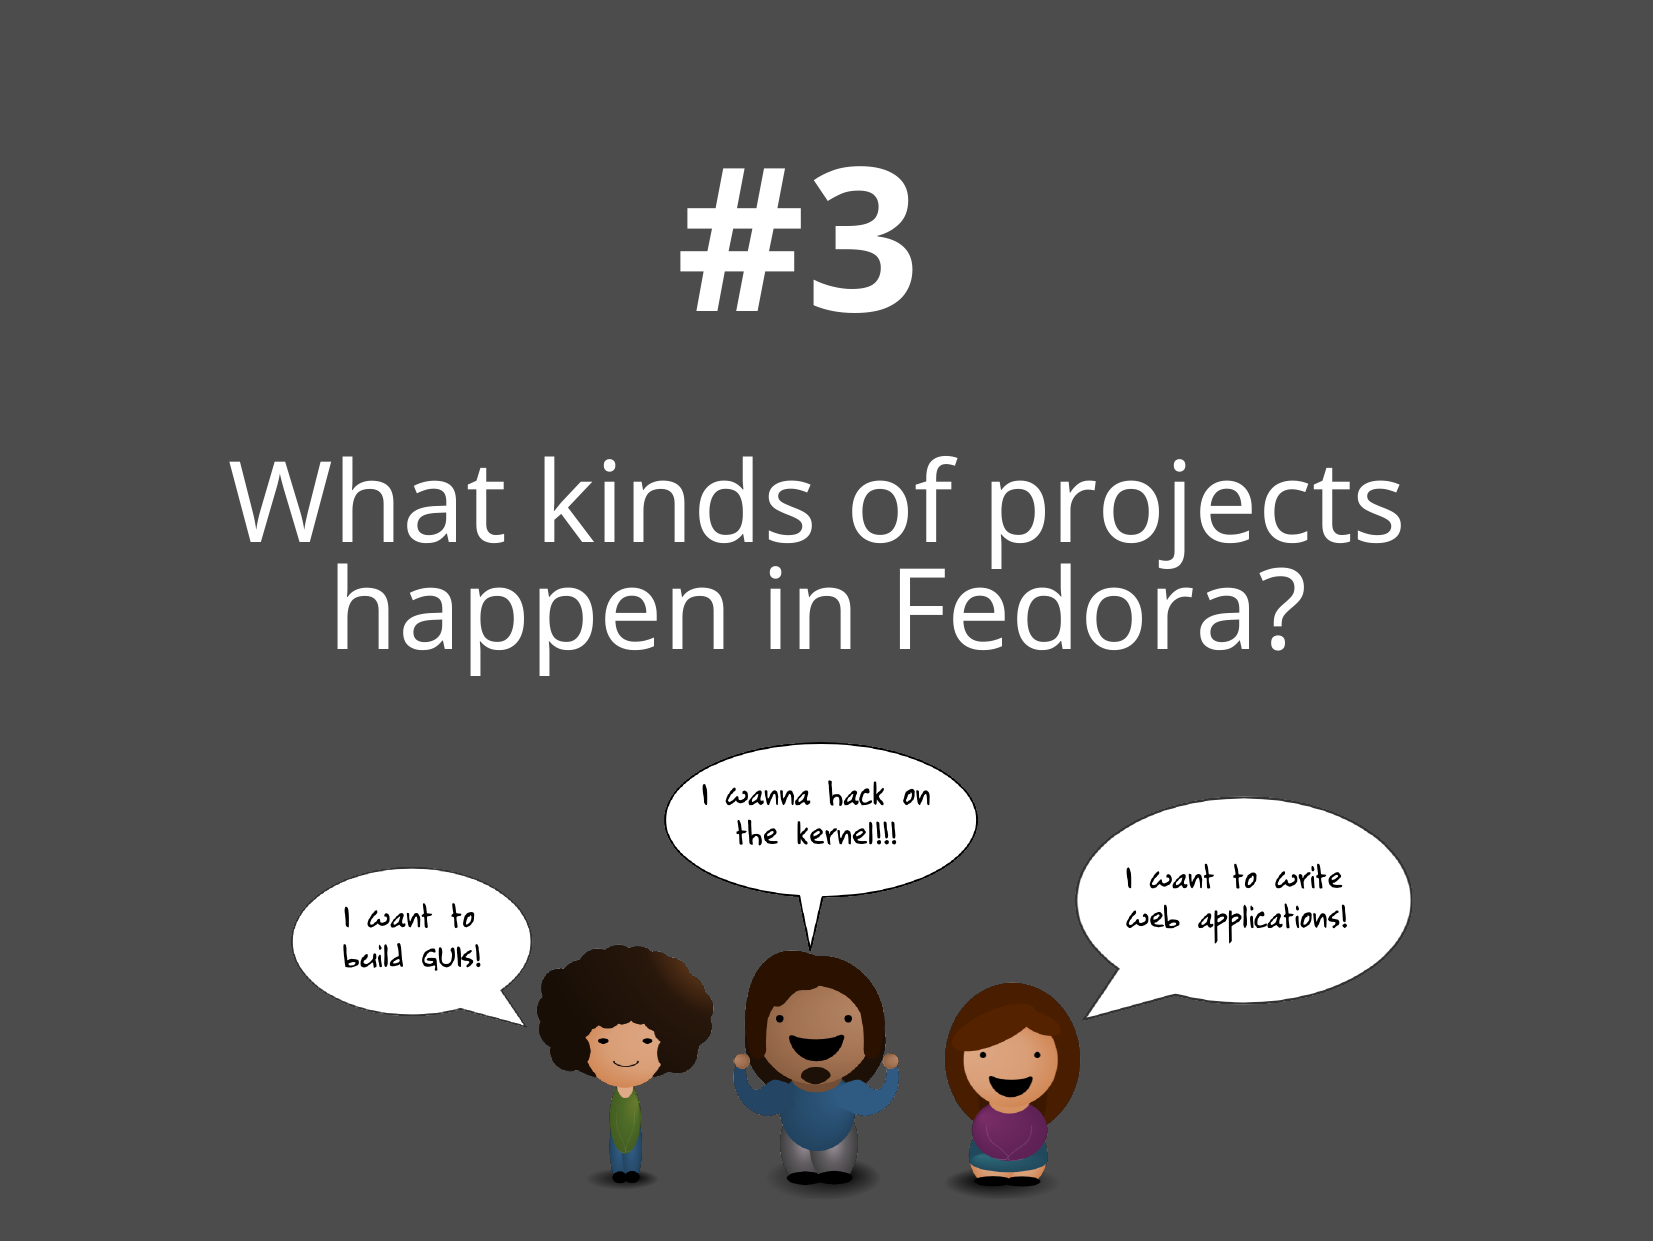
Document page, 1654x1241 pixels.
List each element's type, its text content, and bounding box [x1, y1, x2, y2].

title #3 What kinds of projects happen in Fedora? [112, 90, 1524, 740]
picture [291, 742, 1412, 1201]
